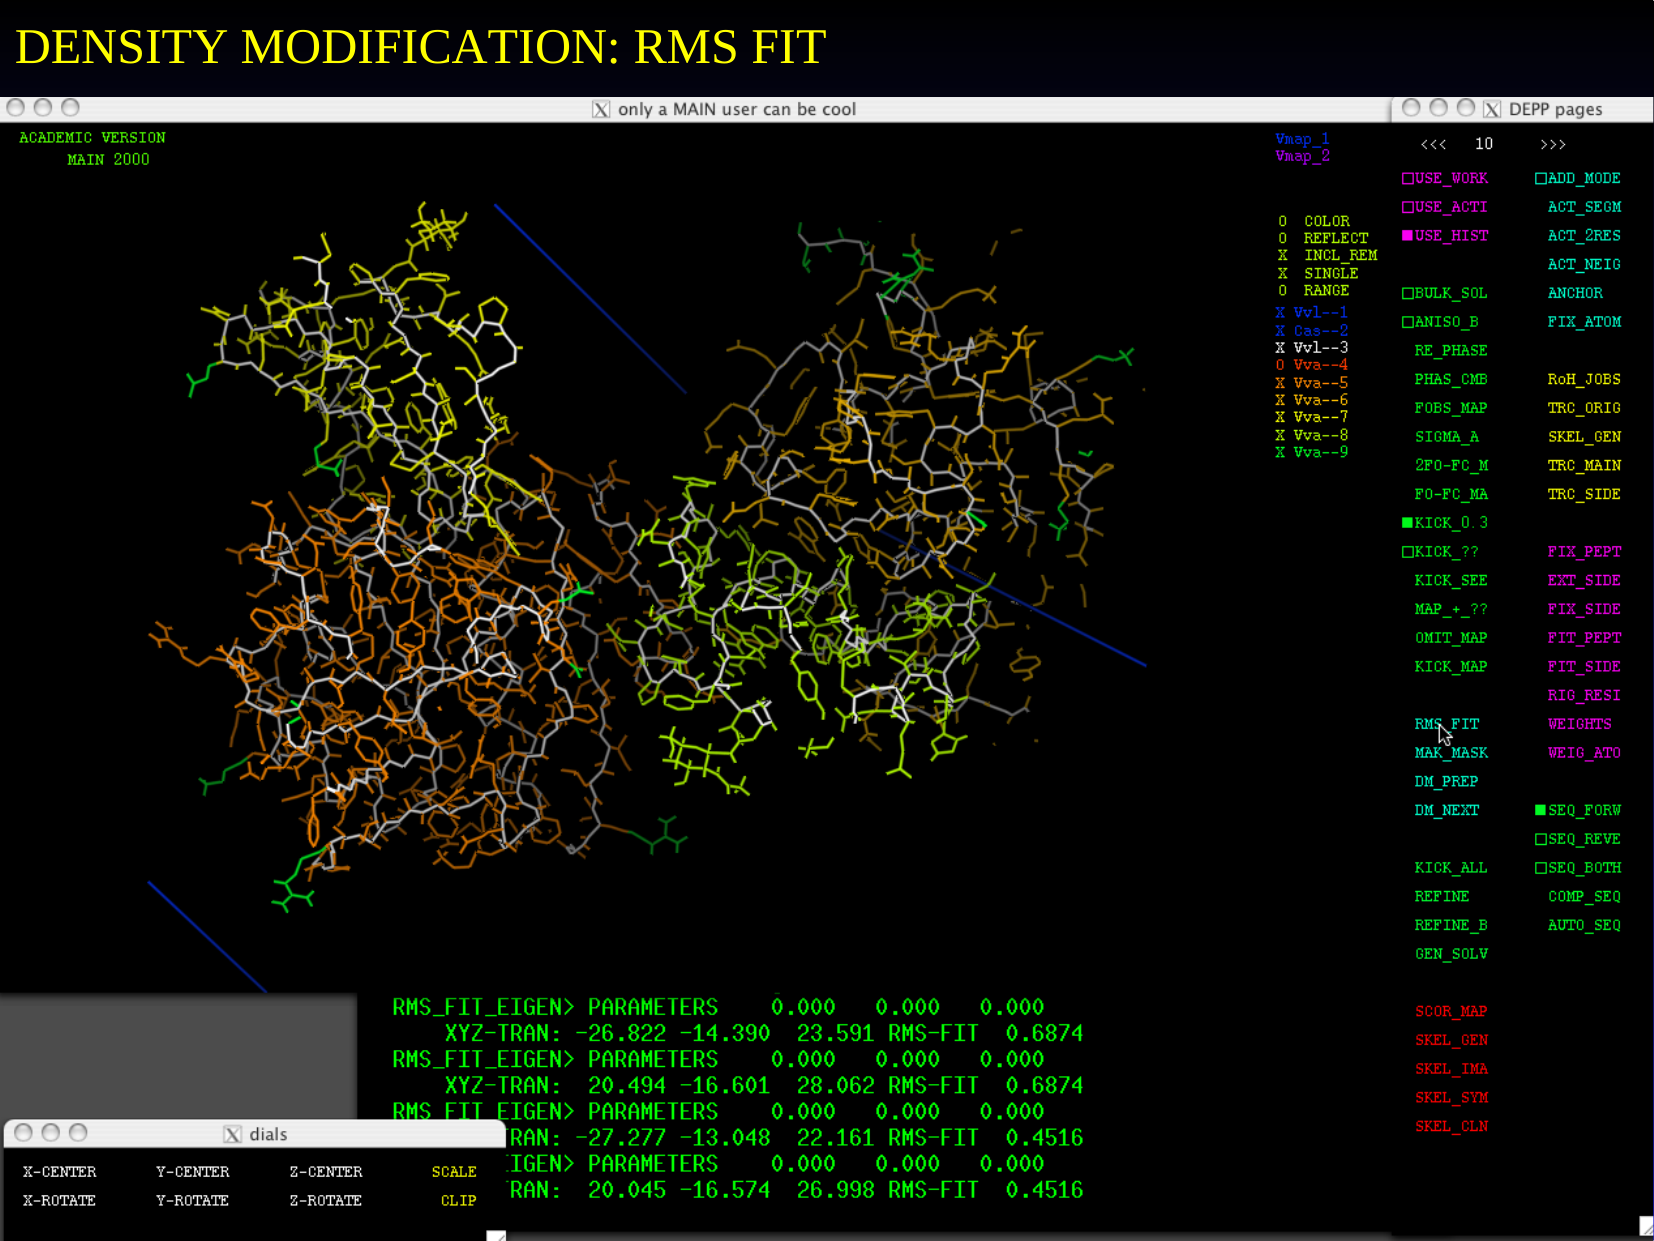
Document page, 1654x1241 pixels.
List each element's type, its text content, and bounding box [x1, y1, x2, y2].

text_box DENSITY MODIFICATION: RMS FIT [0, 11, 947, 83]
picture [0, 97, 1654, 1241]
